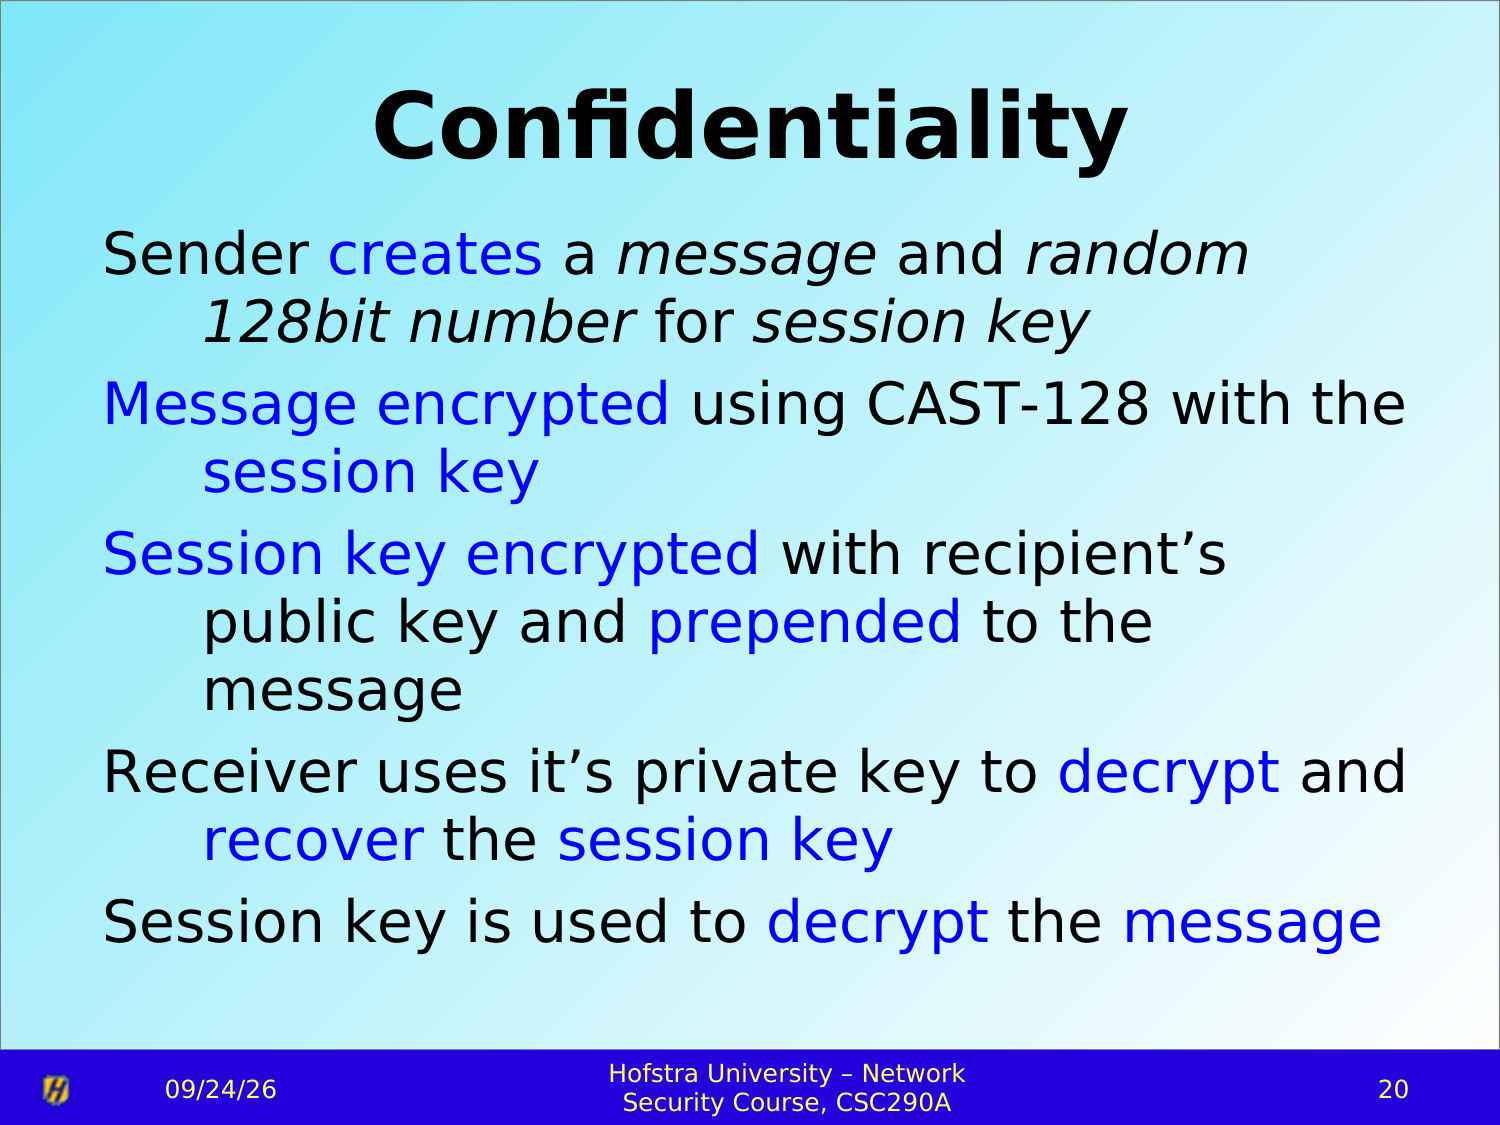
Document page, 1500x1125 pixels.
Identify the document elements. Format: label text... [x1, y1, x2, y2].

picture [37, 1072, 76, 1110]
list Sender creates a message and random 128bit number for session key Message encrypted using CAST-128 with the session key Session key encrypted with recipient’s public key and prepended to the message Receiver uses it’s private key to decrypt and recover the session key Session key is used to decrypt the message [88, 213, 1426, 1086]
title Confidentiality [112, 62, 1391, 188]
